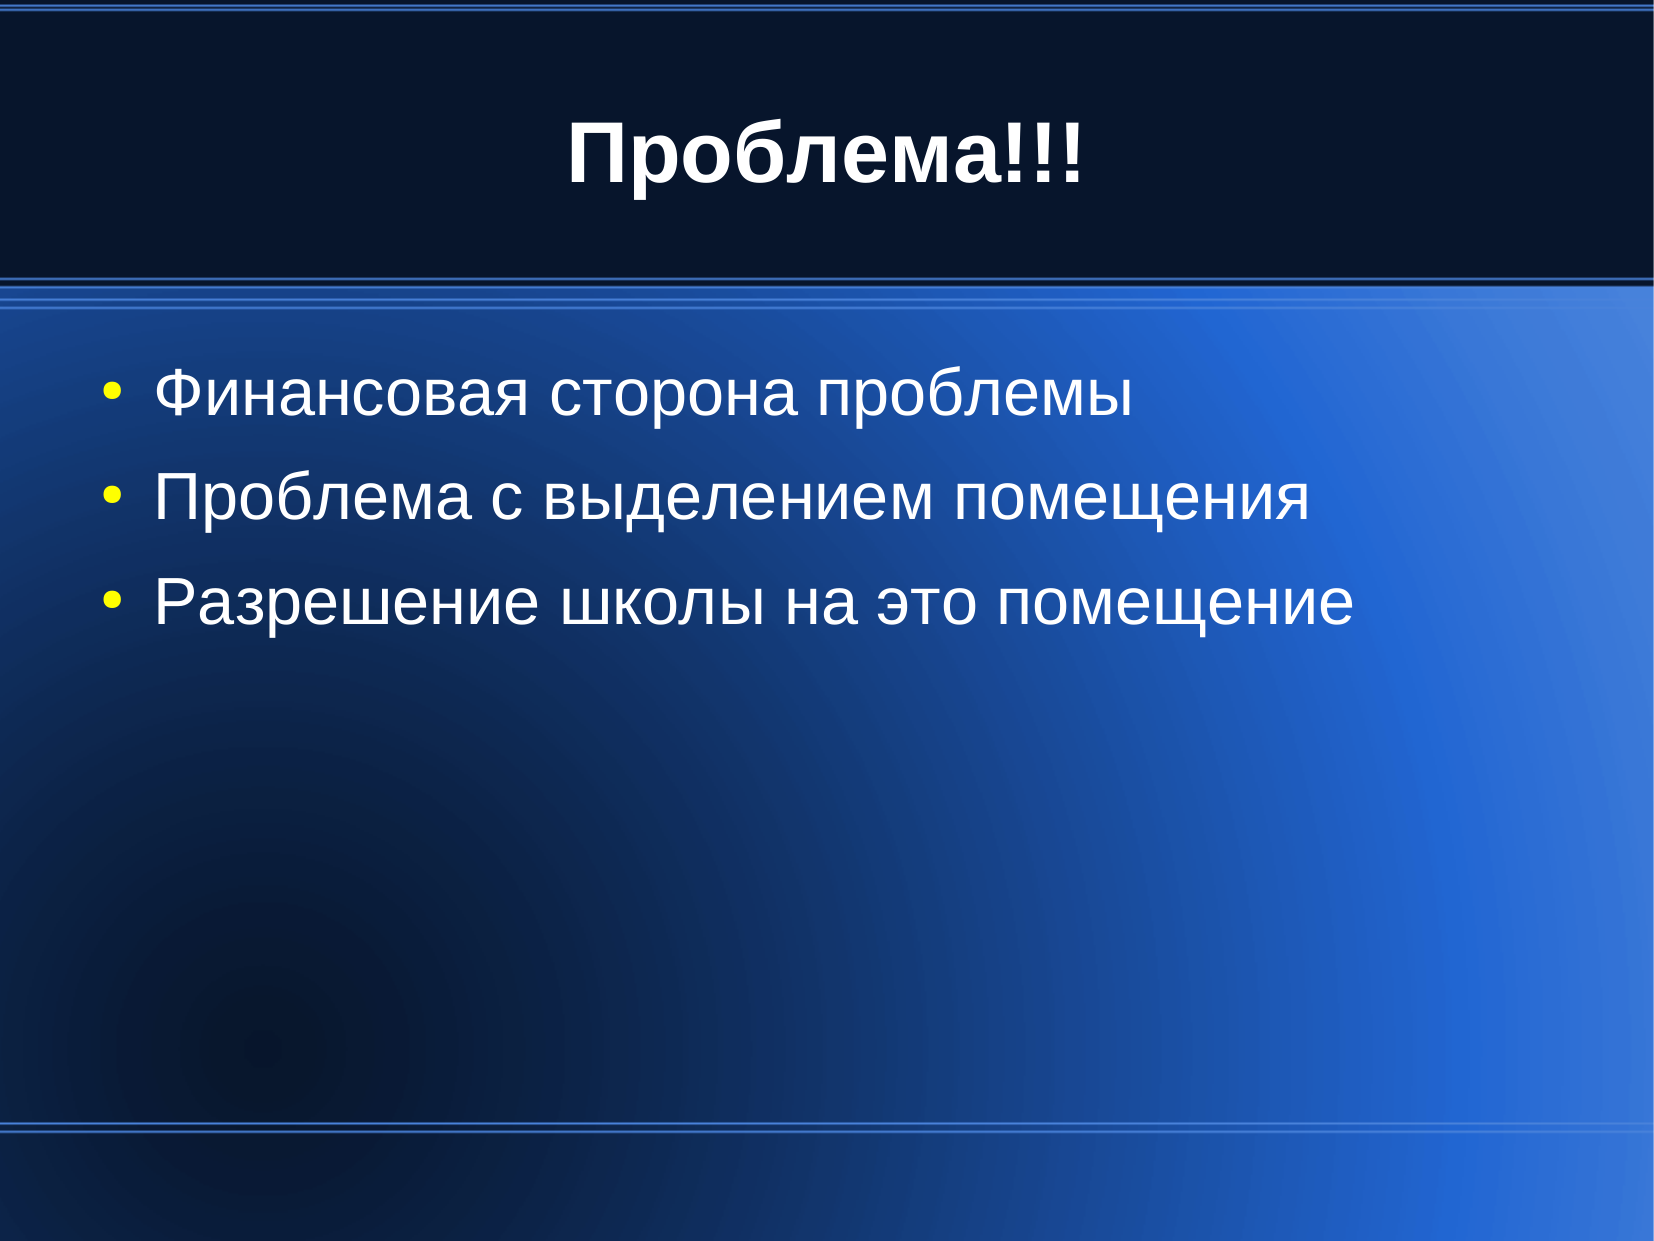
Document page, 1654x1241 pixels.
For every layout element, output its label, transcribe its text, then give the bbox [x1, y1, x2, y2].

picture [0, 0, 1654, 1241]
title Проблема!!! [82, 49, 1571, 257]
list Финансовая сторона проблемы Проблема с выделением помещения Разрешение школы на это помещение [82, 355, 1571, 1174]
